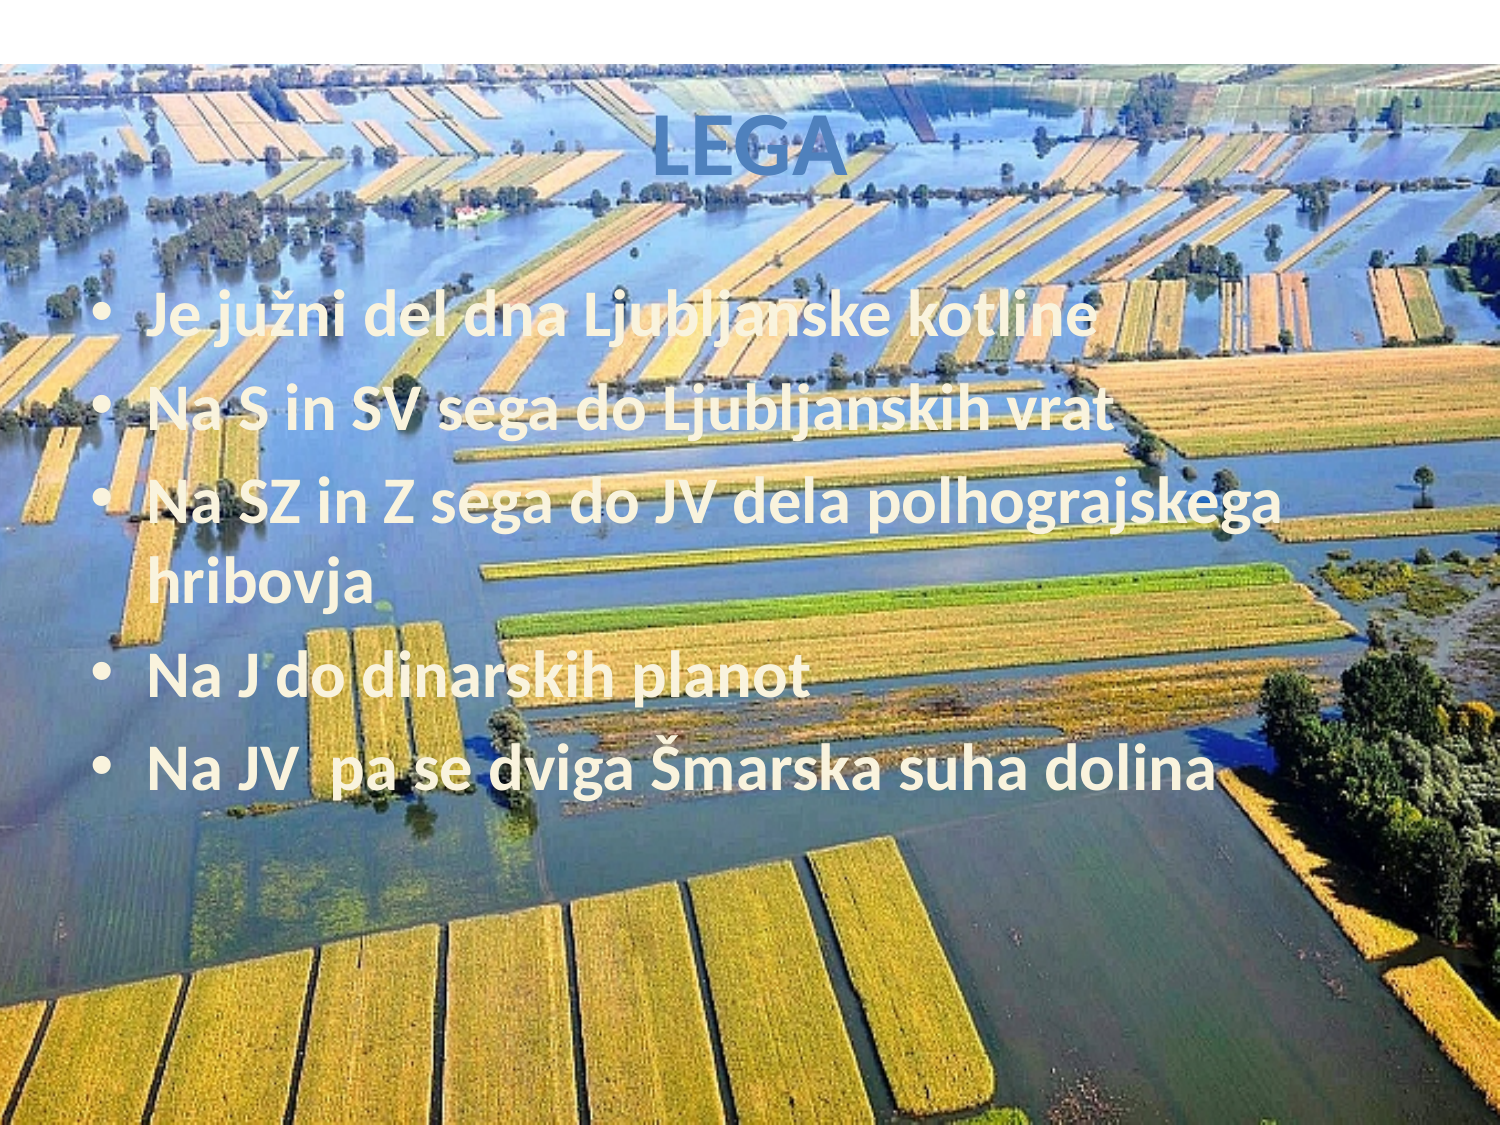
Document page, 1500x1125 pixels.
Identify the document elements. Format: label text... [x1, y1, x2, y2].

title Lega [75, 45, 1425, 233]
list Je južni del dna Ljubljanske kotline Na S in SV sega do Ljubljanskih vrat Na SZ in Z sega do JV dela polhograjskega hribovja Na J do dinarskih planot Na JV pa se dviga Šmarska suha dolina [75, 262, 1425, 1005]
picture [0, 64, 1500, 1125]
